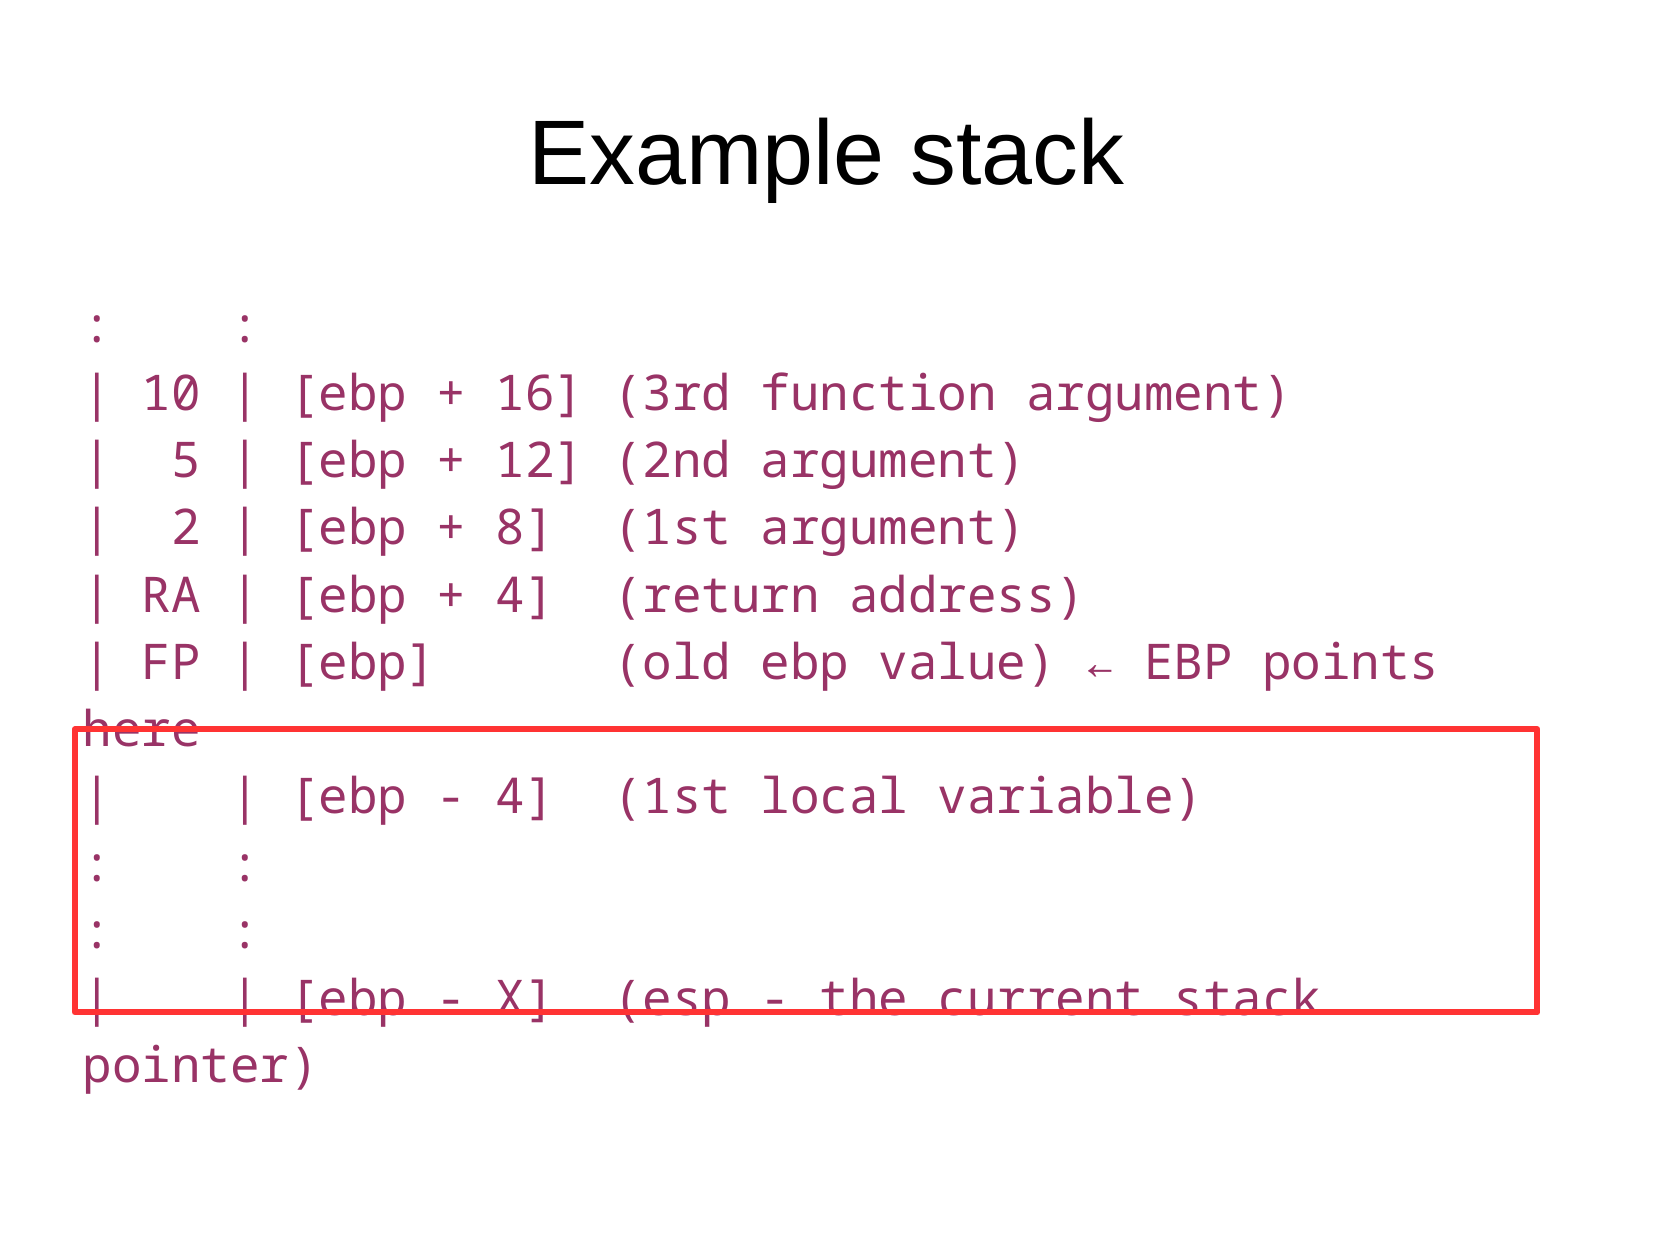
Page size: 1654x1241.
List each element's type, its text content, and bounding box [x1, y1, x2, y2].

list : : | 10 | [ebp + 16] (3rd function argument) | 5 | [ebp + 12] (2nd argument) | 2 | [ebp + 8] (1st argument) | RA | [ebp + 4] (return address) | FP | [ebp] (old ebp value) ← EBP points here | | [ebp - 4] (1st local variable) : : : : | | [ebp - X] (esp - the current stack pointer) [82, 732, 1534, 1009]
list : : | 10 | [ebp + 16] (3rd function argument) | 5 | [ebp + 12] (2nd argument) | 2 | [ebp + 8] (1st argument) | RA | [ebp + 4] (return address) | FP | [ebp] (old ebp value) ← EBP points here | | [ebp - 4] (1st local variable) : : : : | | [ebp - X] (esp - the current stack pointer) [82, 290, 1571, 1109]
title Example stack [82, 49, 1571, 257]
